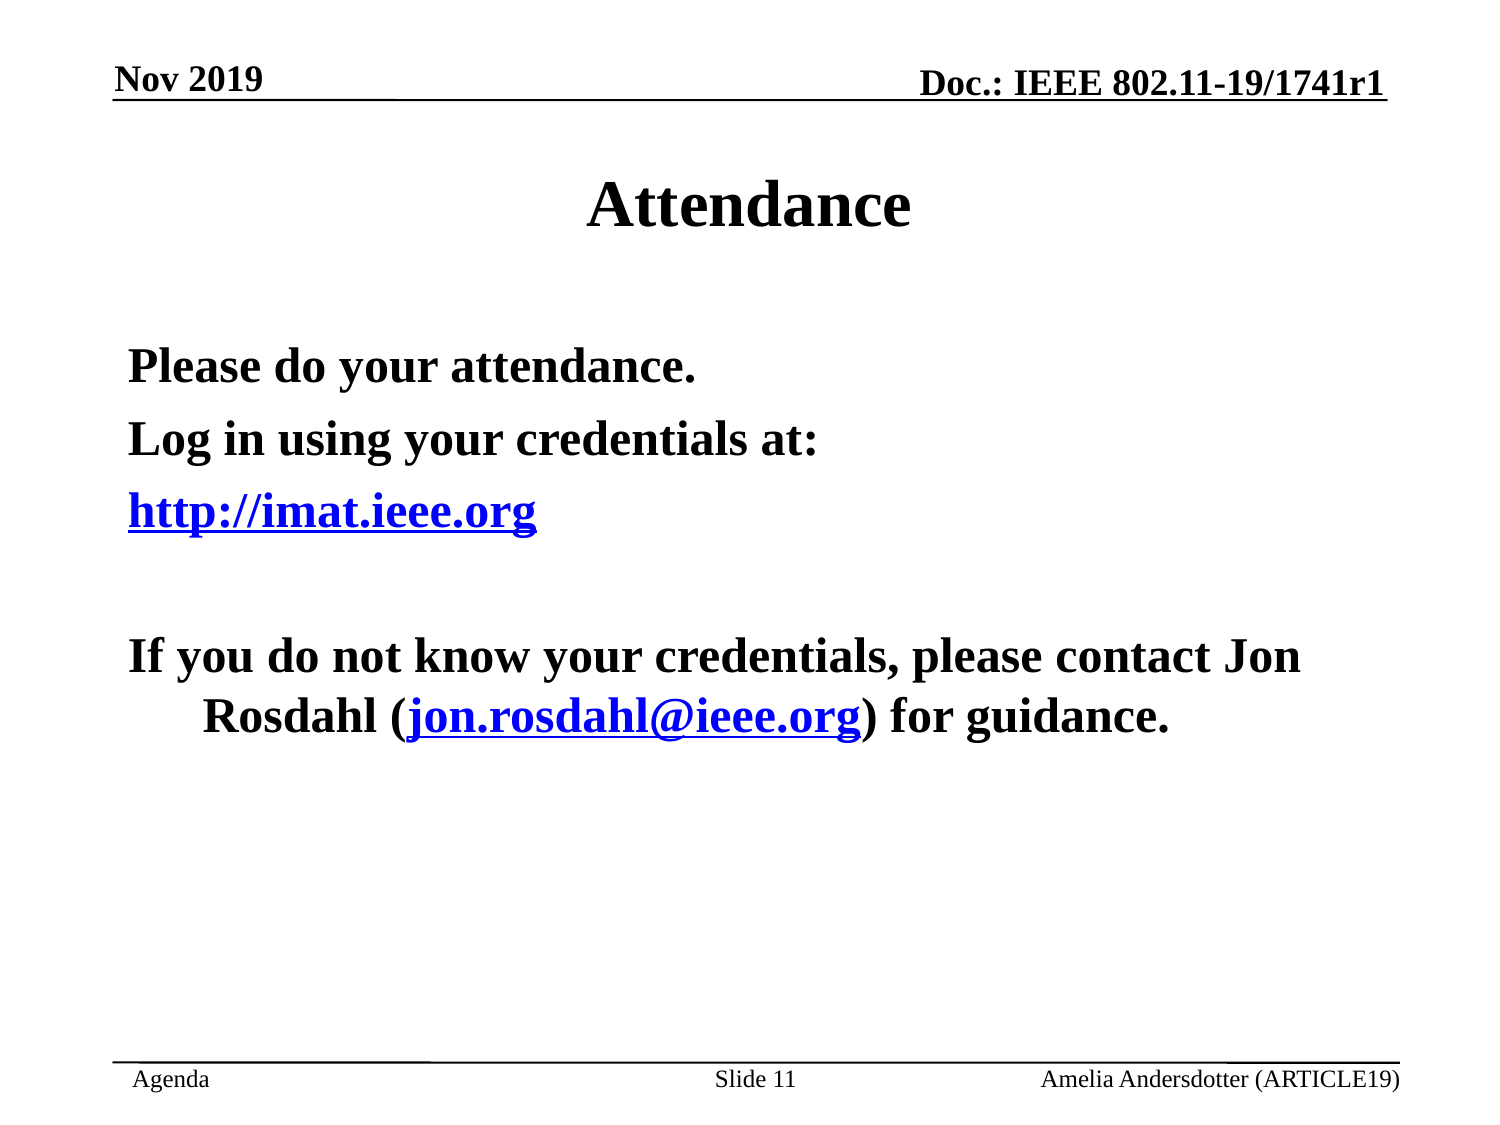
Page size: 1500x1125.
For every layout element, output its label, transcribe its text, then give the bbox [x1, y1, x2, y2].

text_box Please do your attendance. Log in using your credentials at: http://imat.ieee.org If you do not know your credentials, please contact Jon Rosdahl (jon.rosdahl@ieee.org) for guidance. [112, 324, 1387, 1000]
text_box Nov 2019 [114, 54, 422, 99]
text_box Slide <number> [712, 1062, 799, 1122]
text_box Amelia Andersdotter (ARTICLE19) [878, 1062, 1401, 1092]
text_box Attendance [112, 112, 1387, 287]
